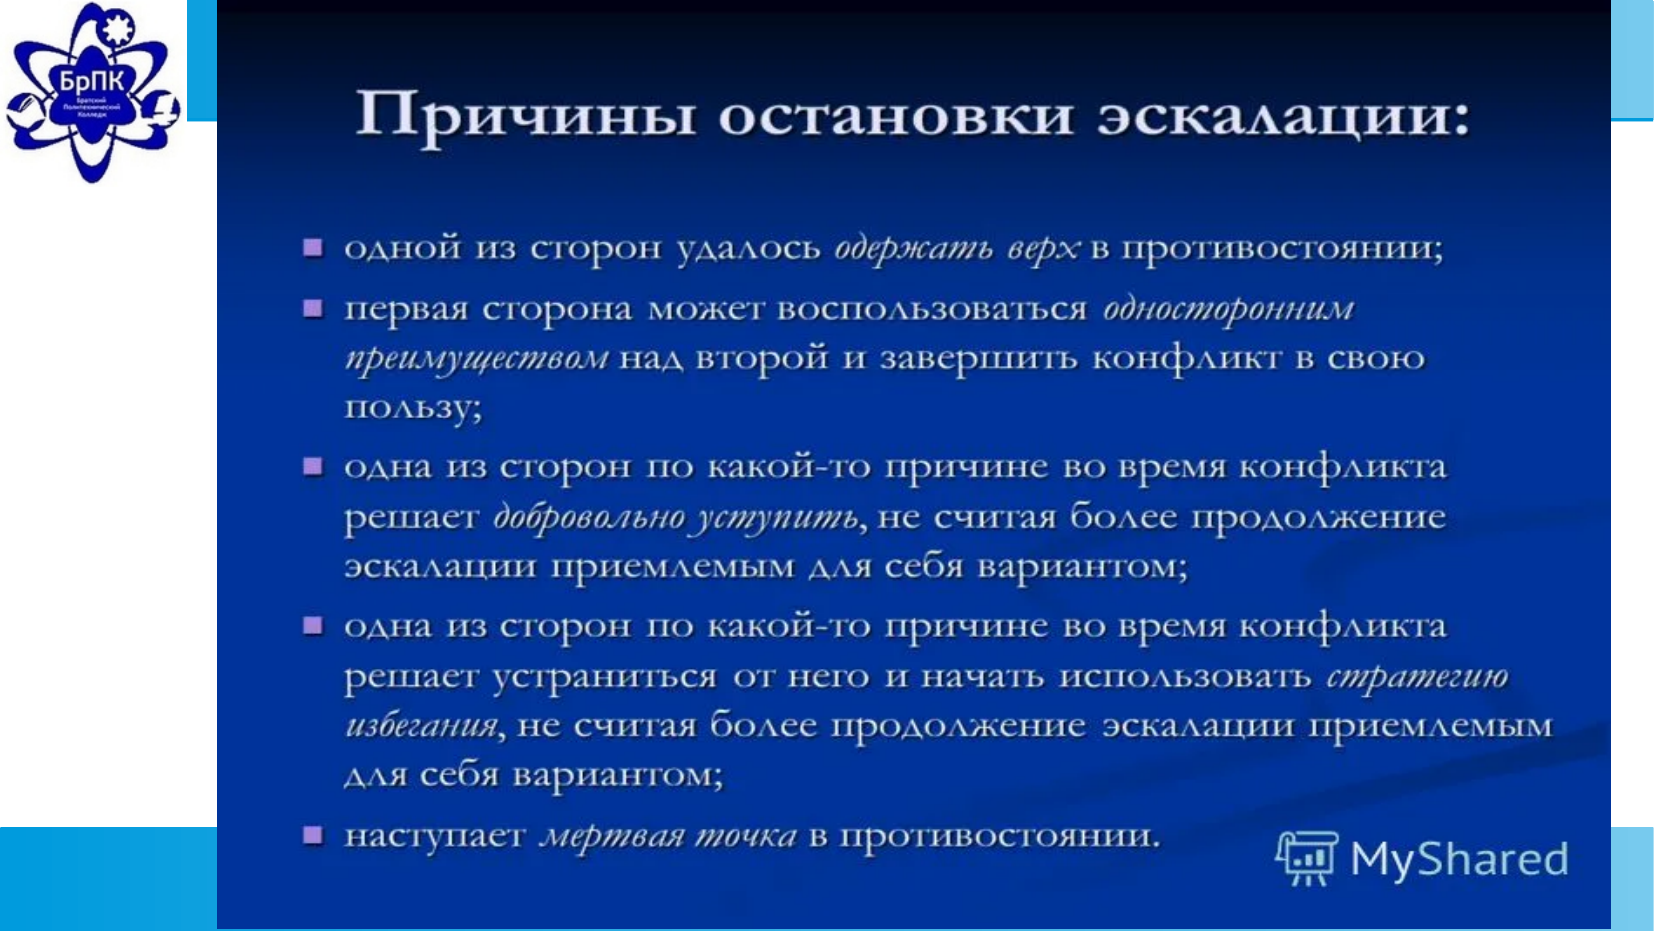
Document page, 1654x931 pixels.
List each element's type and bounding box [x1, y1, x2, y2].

picture [0, 0, 187, 187]
picture [217, 0, 1611, 929]
